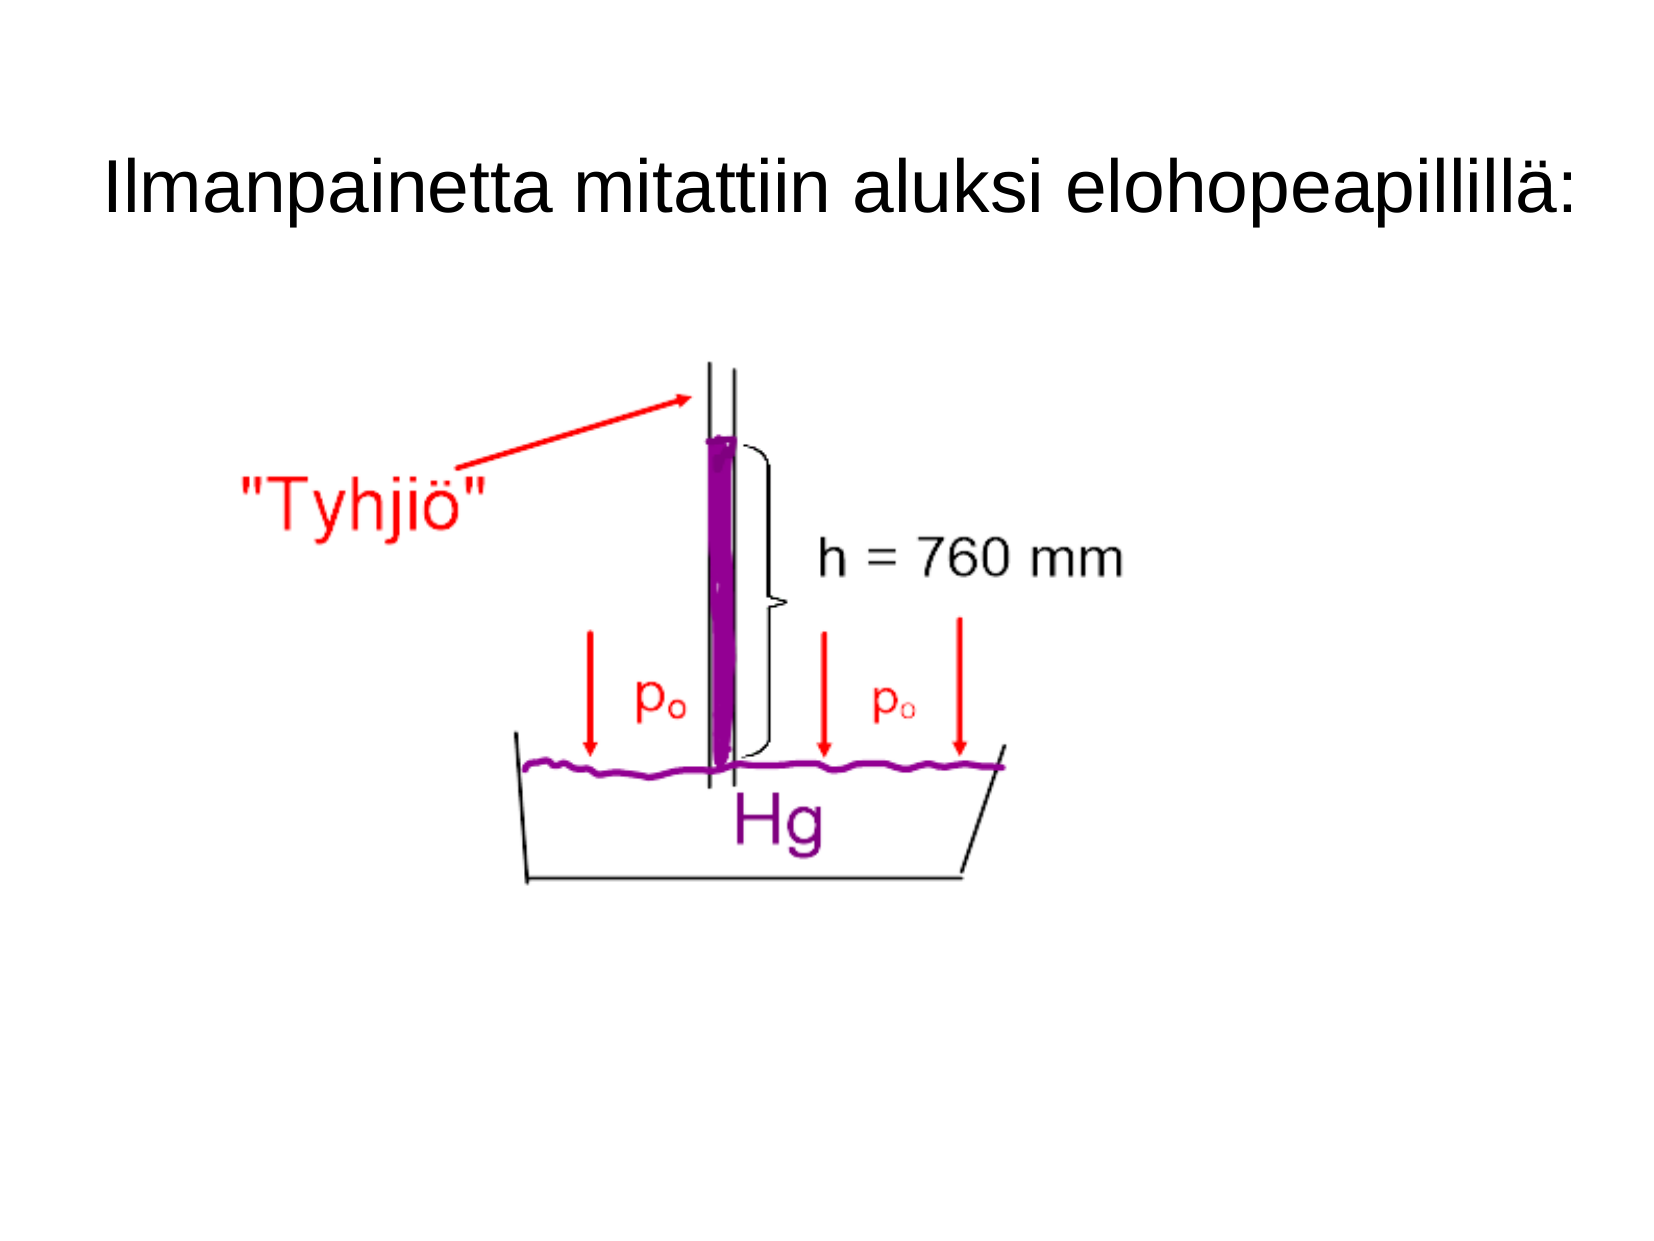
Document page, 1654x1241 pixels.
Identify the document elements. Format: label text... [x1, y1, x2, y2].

picture [177, 331, 1188, 922]
text_box Ilmanpainetta mitattiin aluksi elohopeapillillä: [87, 137, 1595, 237]
